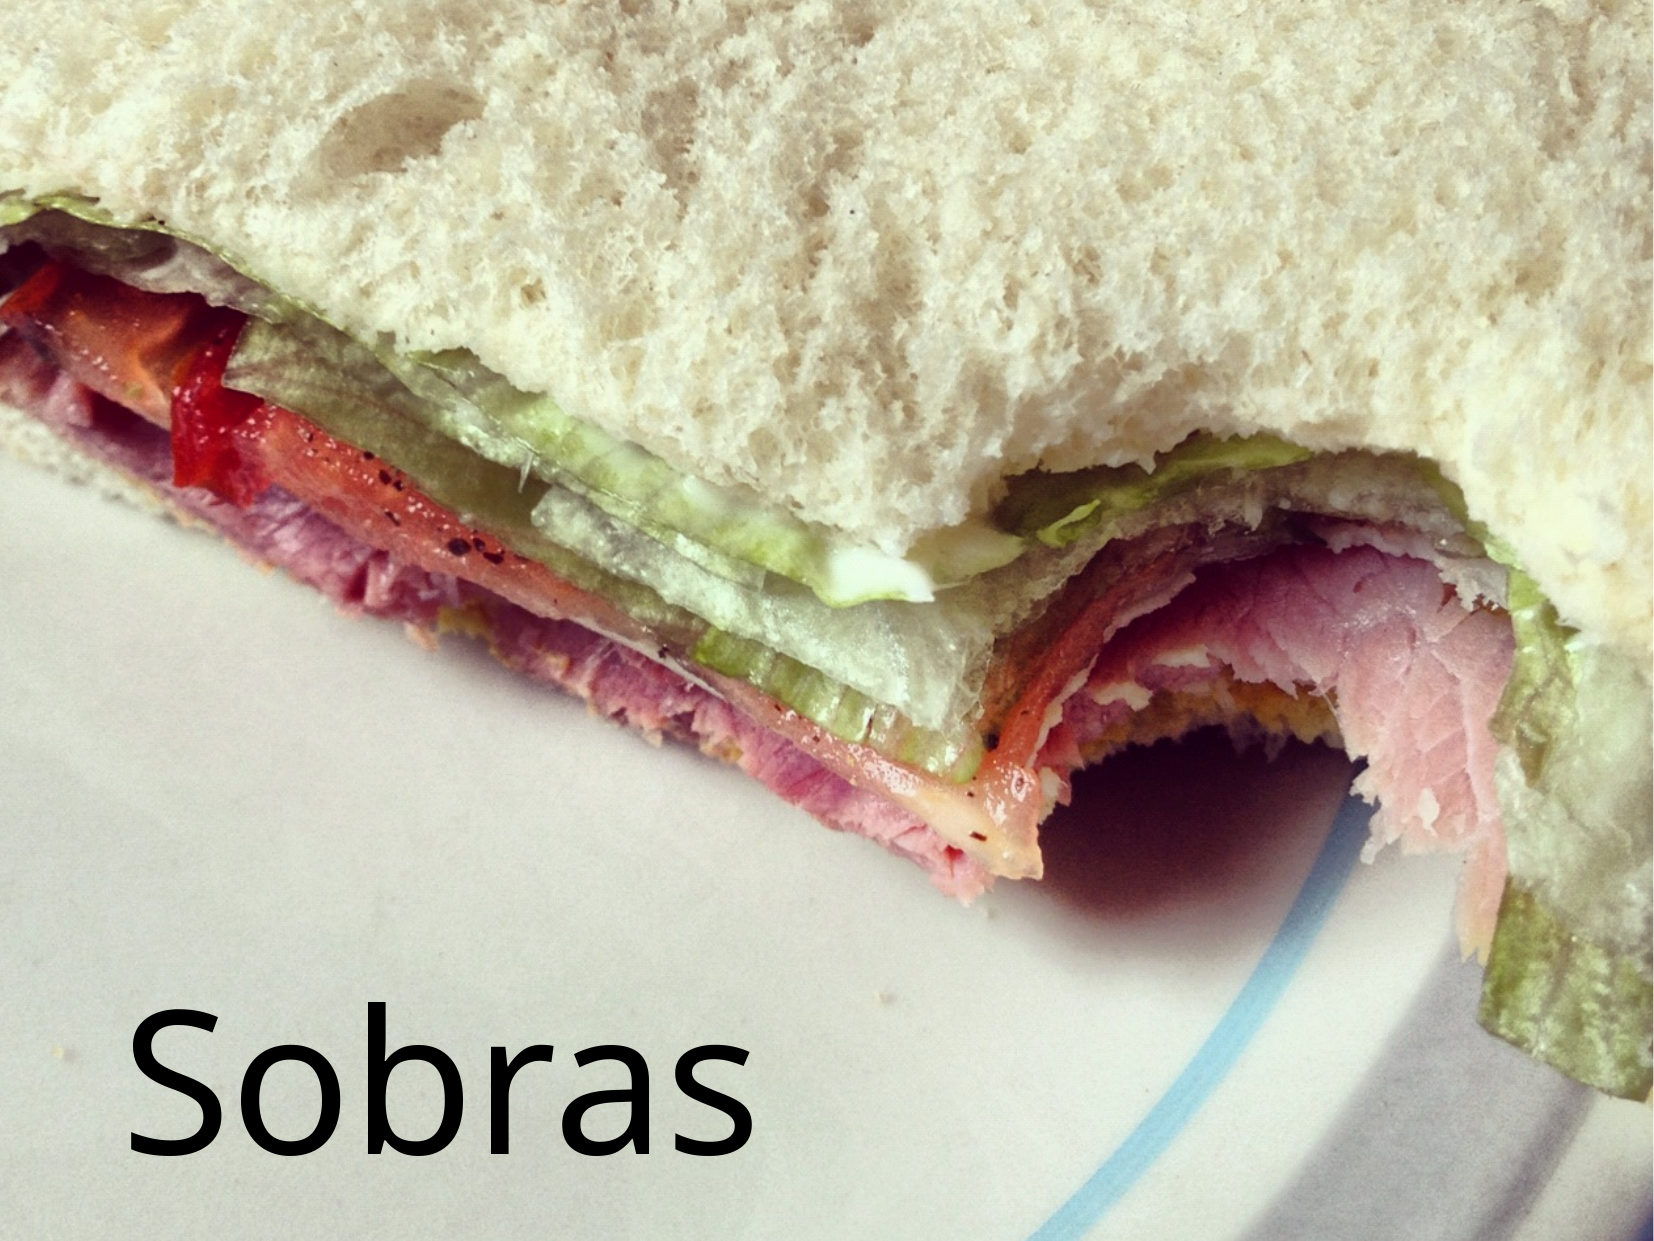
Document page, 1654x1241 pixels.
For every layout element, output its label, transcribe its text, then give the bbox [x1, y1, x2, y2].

text_box Sobras [106, 933, 750, 1173]
picture [0, 0, 1654, 1241]
